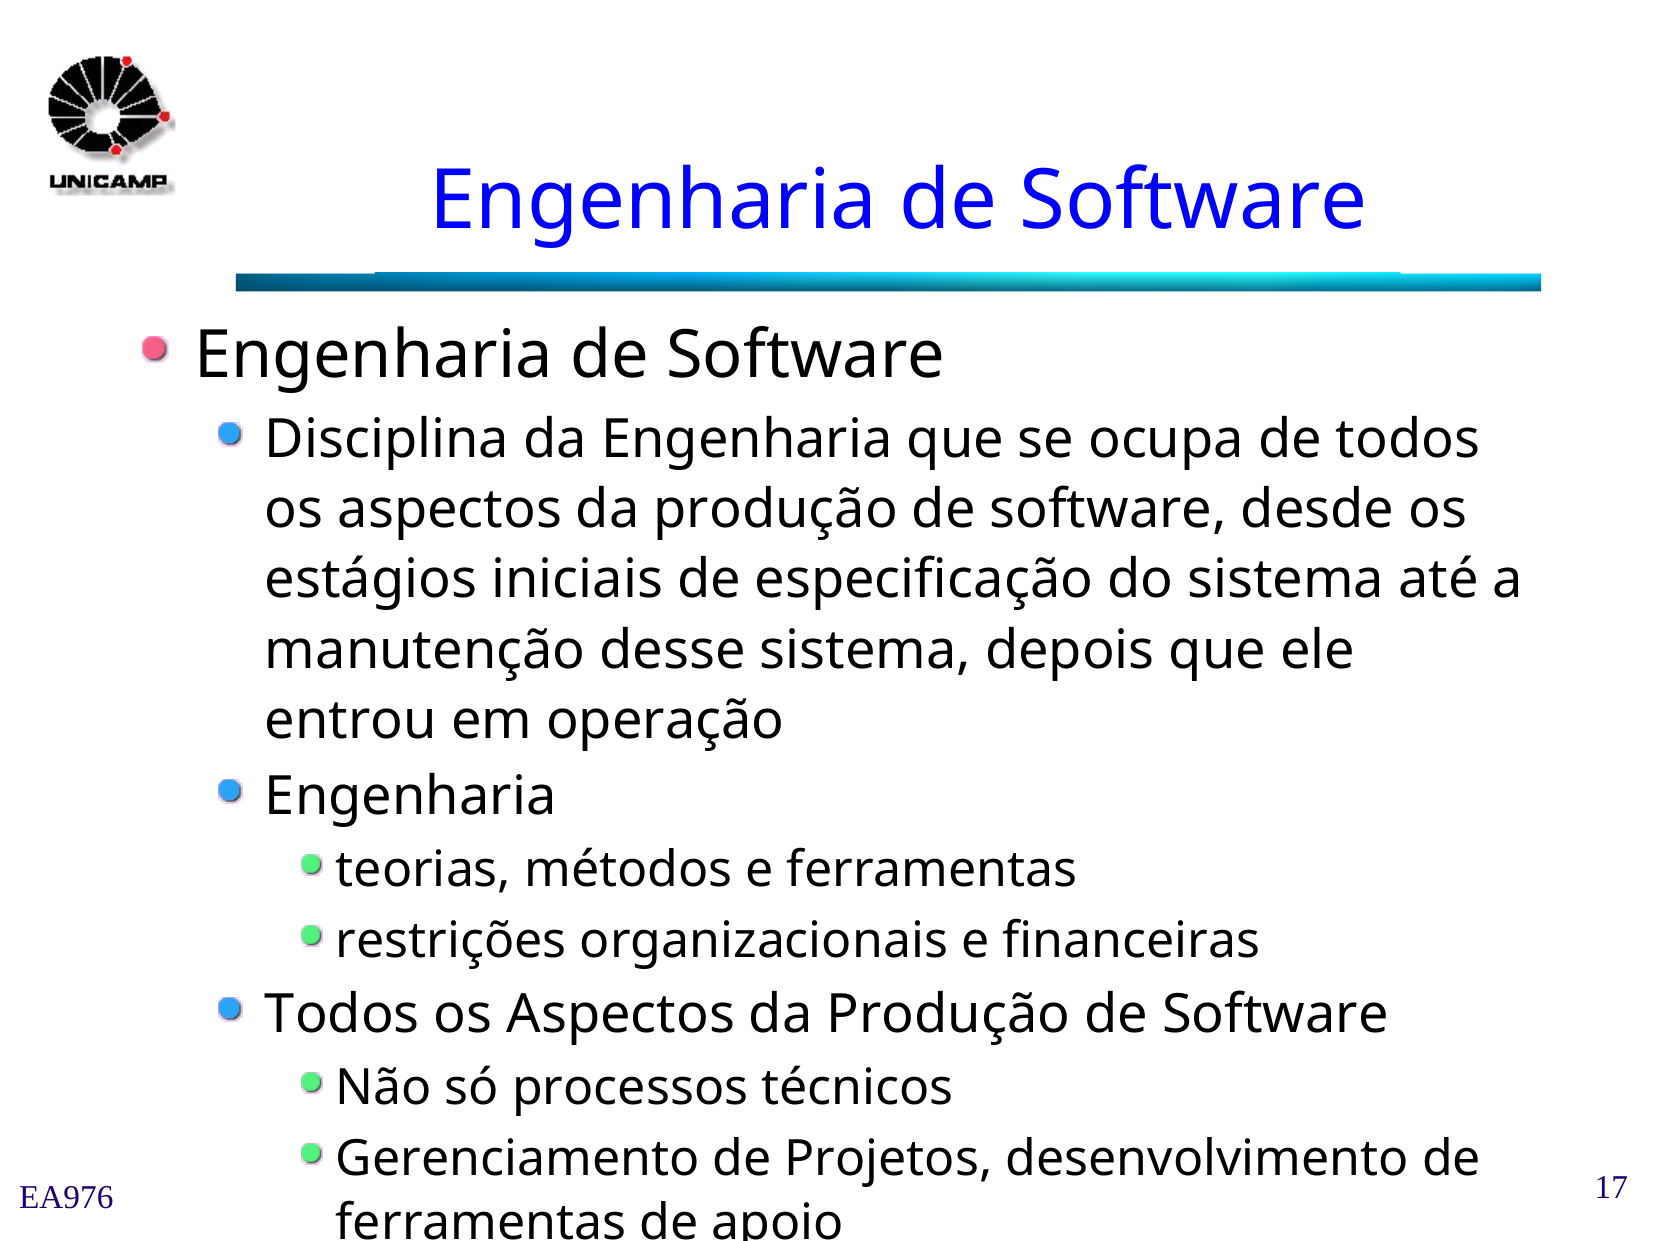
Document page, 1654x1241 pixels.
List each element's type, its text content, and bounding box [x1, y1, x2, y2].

picture [125, 272, 1654, 295]
title Engenharia de Software [264, 42, 1534, 250]
list Engenharia de Software Disciplina da Engenharia que se ocupa de todos os aspectos da produção de software, desde os estágios iniciais de especificação do sistema até a manutenção desse sistema, depois que ele entrou em operação Engenharia teorias, métodos e ferramentas restrições organizacionais e financeiras Todos os Aspectos da Produção de Software Não só processos técnicos Gerenciamento de Projetos, desenvolvimento de ferramentas de apoio [123, 309, 1536, 1124]
picture [300, 1142, 324, 1166]
